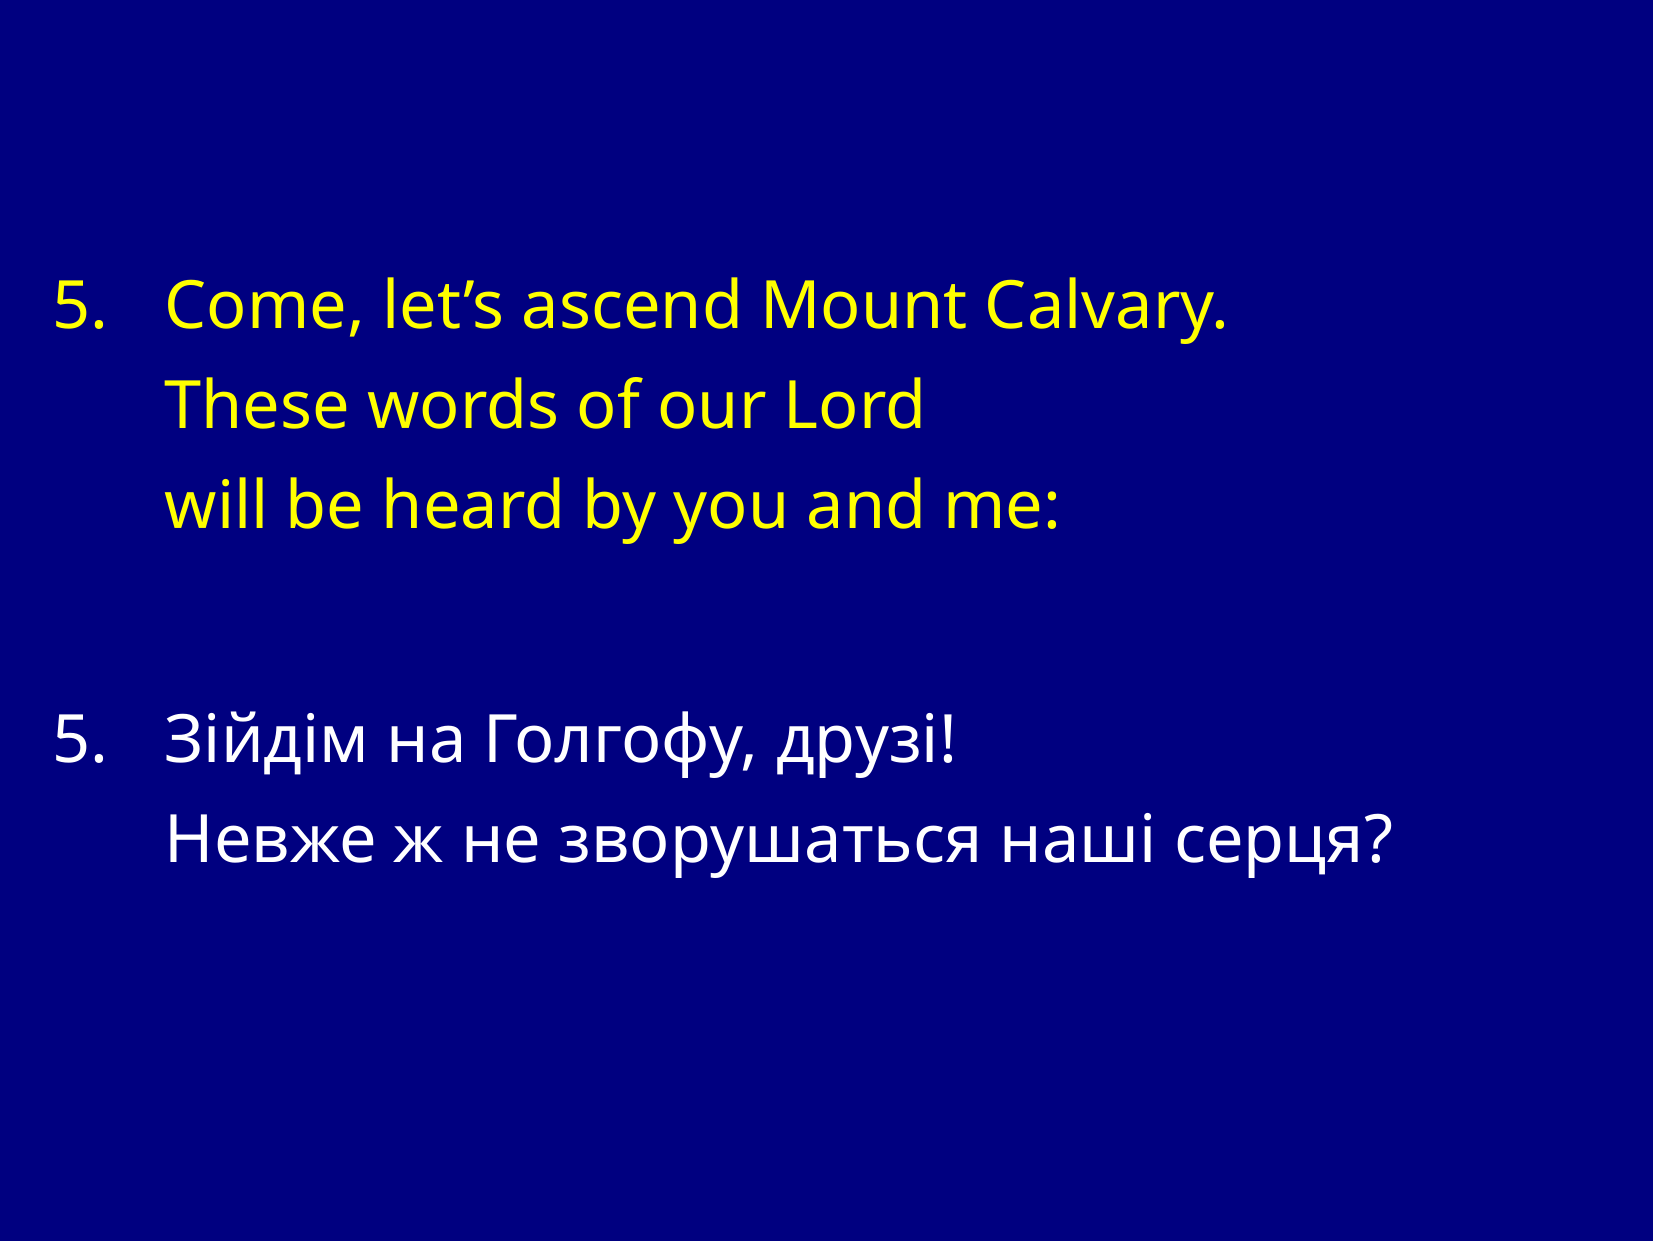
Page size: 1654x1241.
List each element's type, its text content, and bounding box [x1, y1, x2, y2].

text_box 5. Come, let’s ascend Mount Calvary. These words of our Lord will be heard by you and me: [37, 150, 1576, 638]
text_box 5. Зійдім на Голгофу, друзі! Невже ж не зворушаться наші серця? [37, 675, 1651, 1163]
